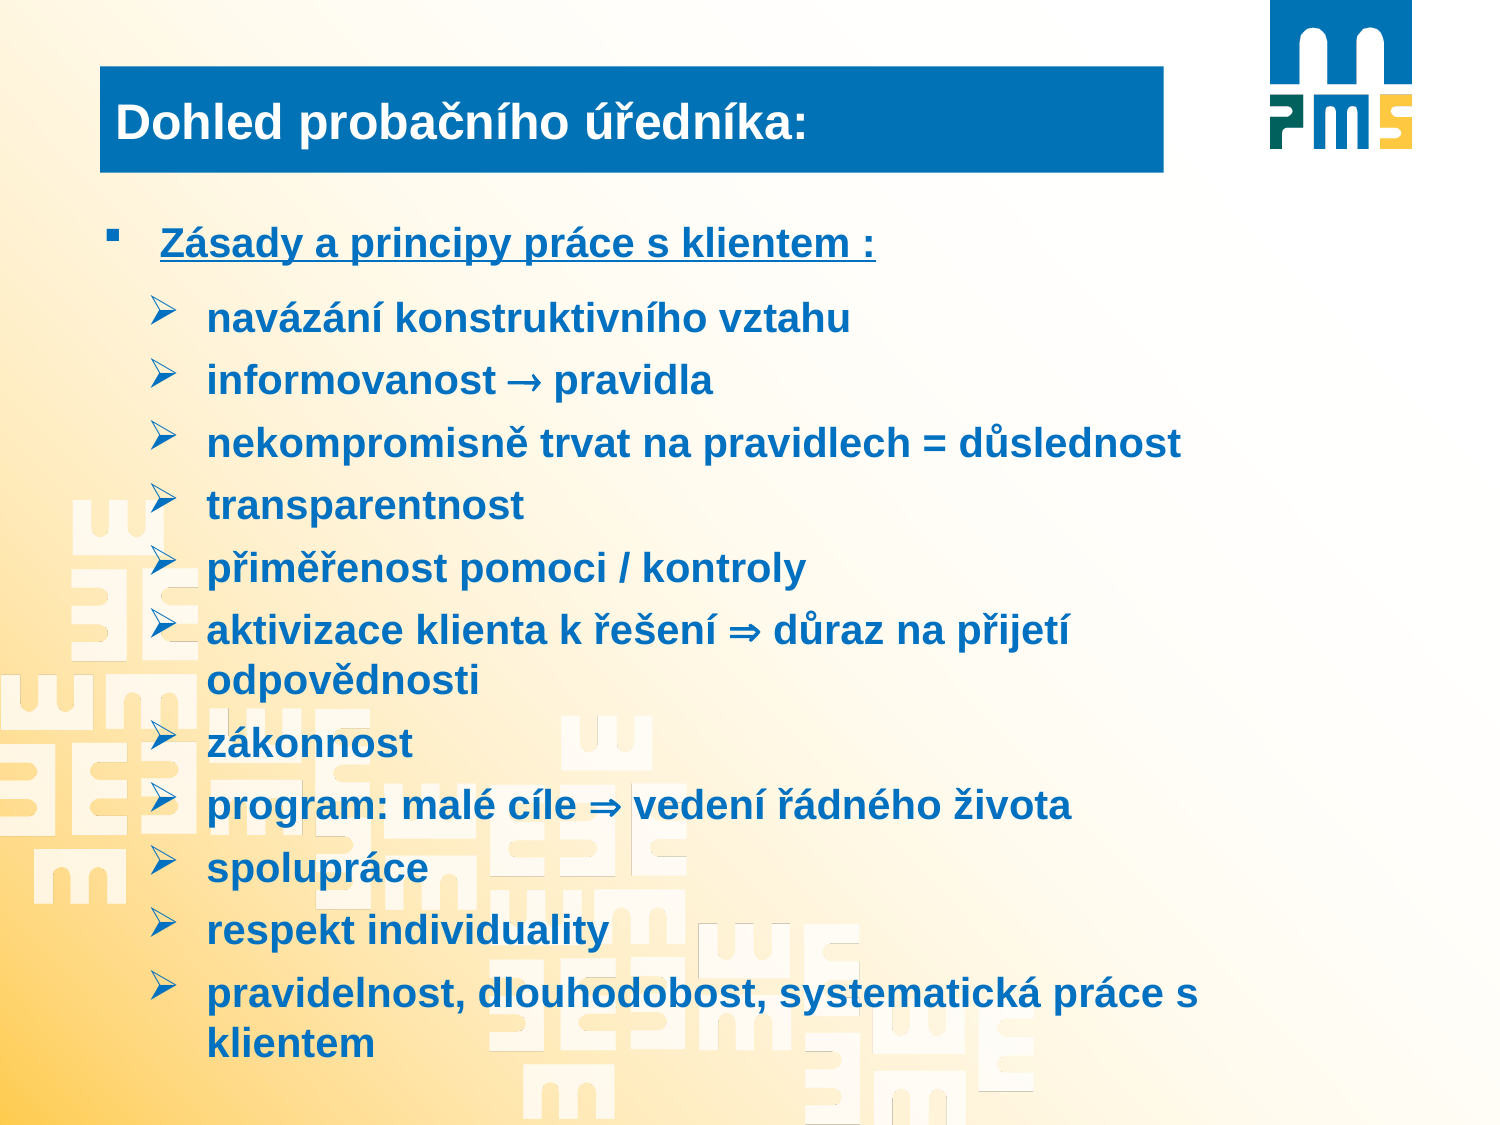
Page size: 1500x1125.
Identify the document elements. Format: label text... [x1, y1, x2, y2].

picture [0, 0, 1500, 1125]
text_box Zásady a principy práce s klientem : navázání konstruktivního vztahu informovanost  pravidla nekompromisně trvat na pravidlech = důslednost transparentnost přiměřenost pomoci / kontroly aktivizace klienta k řešení  důraz na přijetí odpovědnosti zákonnost program: malé cíle  vedení řádného života spolupráce respekt individuality pravidelnost, dlouhodobost, systematická práce s klientem [88, 207, 1365, 1059]
title Dohled probačního úředníka: [100, 66, 1164, 173]
